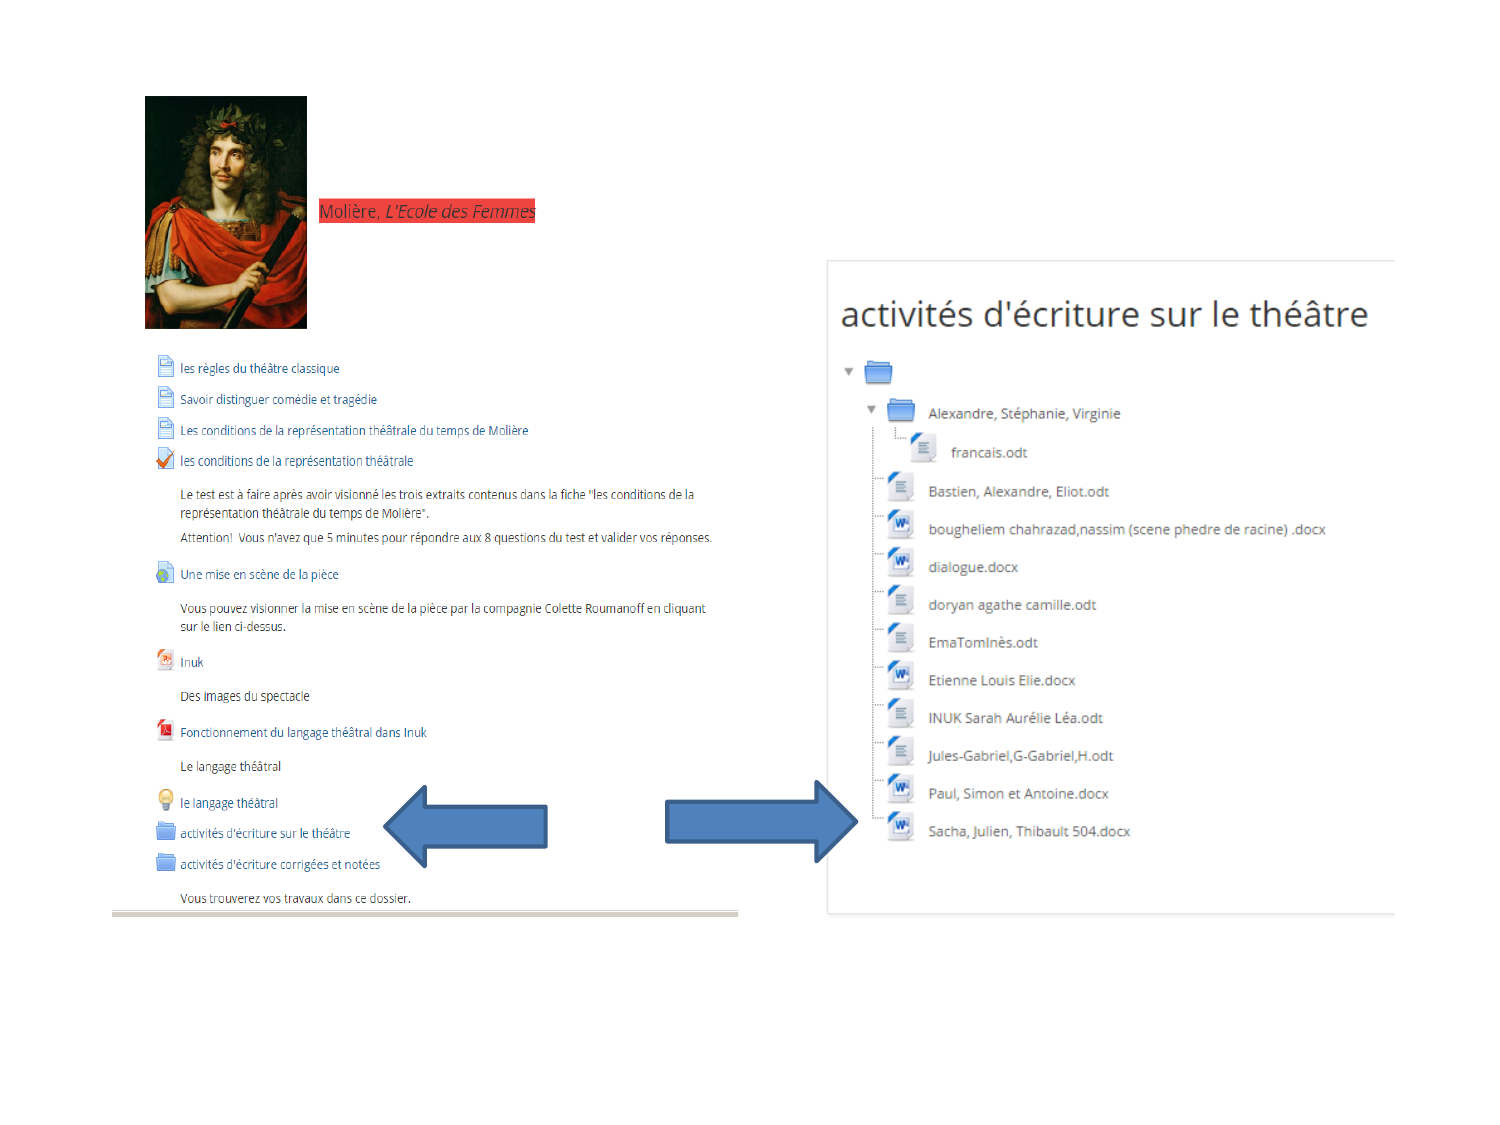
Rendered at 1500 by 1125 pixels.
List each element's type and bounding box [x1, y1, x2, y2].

text_box [667, 781, 857, 862]
picture [809, 219, 1395, 938]
picture [112, 90, 739, 917]
text_box [385, 786, 546, 867]
